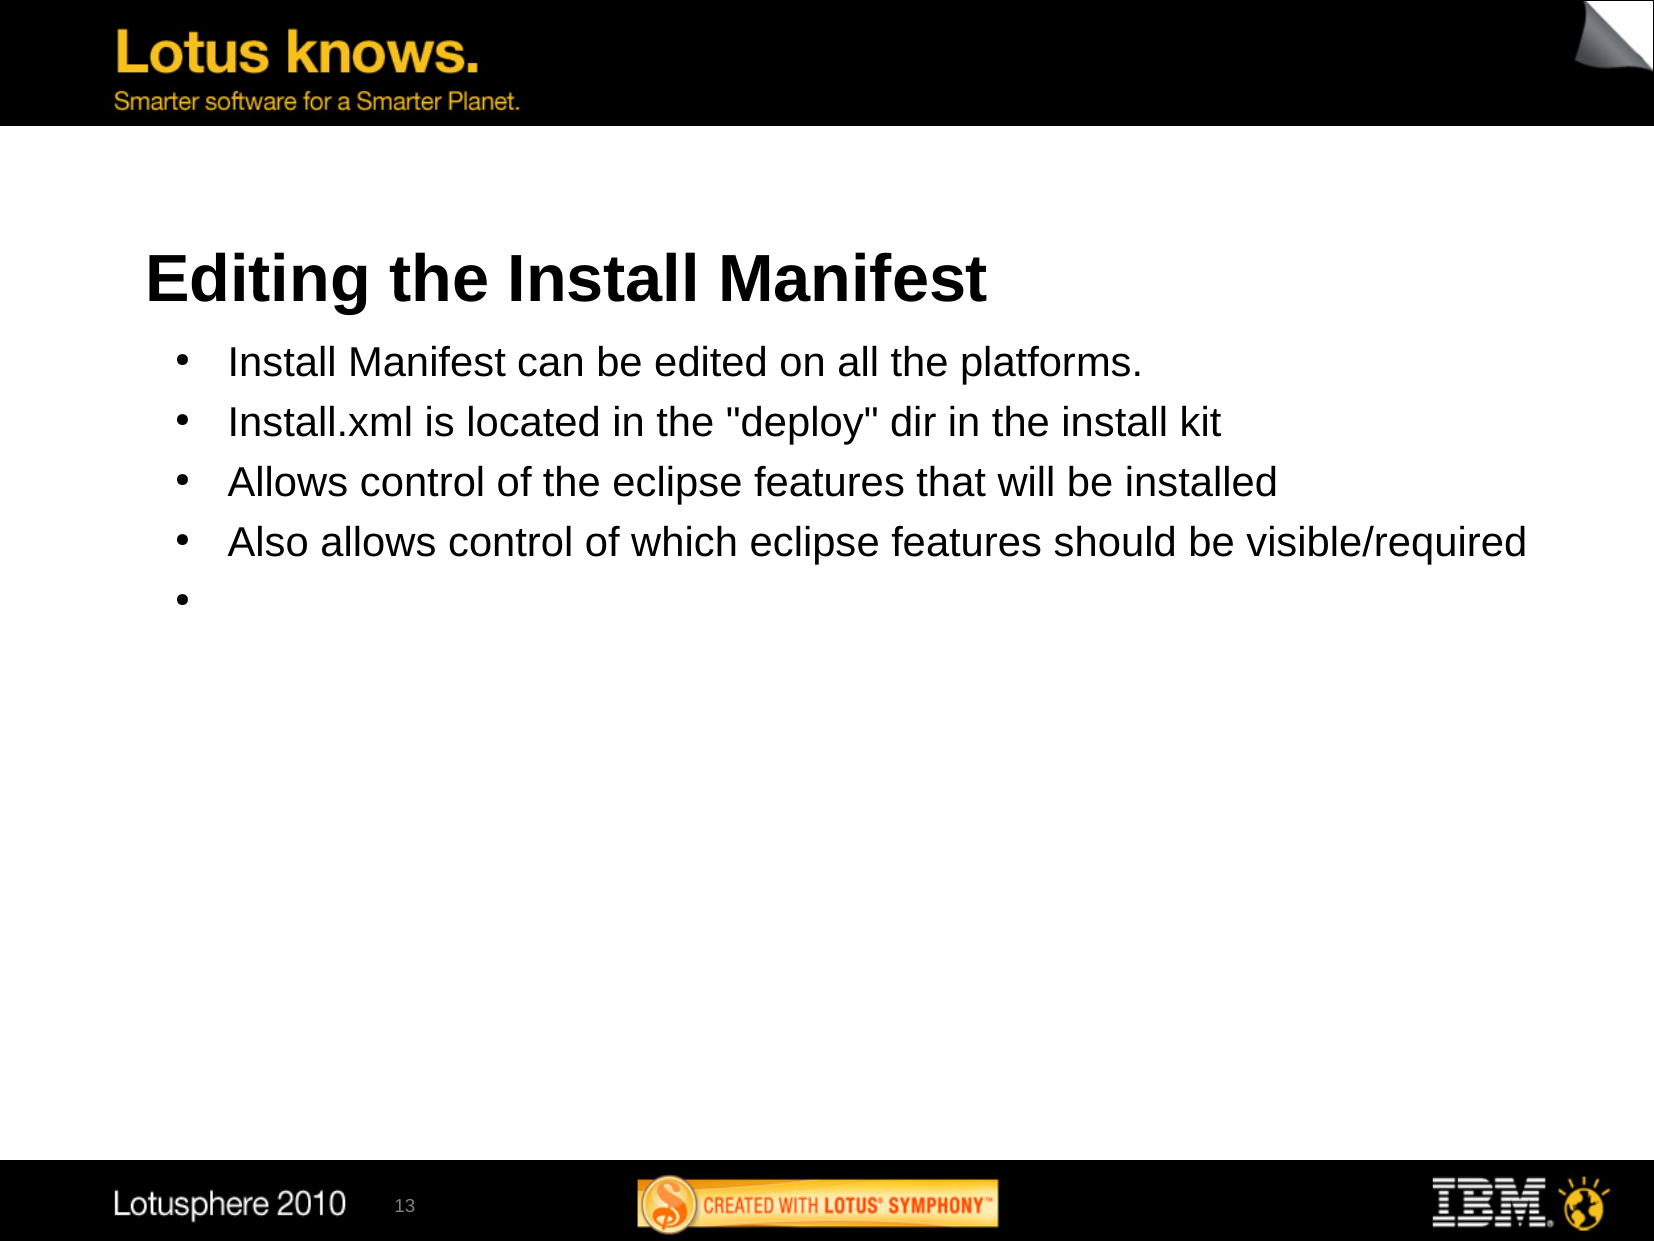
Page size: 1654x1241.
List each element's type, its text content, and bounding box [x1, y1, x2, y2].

title Editing the Install Manifest [145, 144, 1513, 316]
picture [1, 1, 1653, 125]
picture [1, 1161, 1653, 1241]
list Install Manifest can be edited on all the platforms. Install.xml is located in the "deploy" dir in the install kit Allows control of the eclipse features that will be installed Also allows control of which eclipse features should be visible/required [139, 338, 1552, 988]
